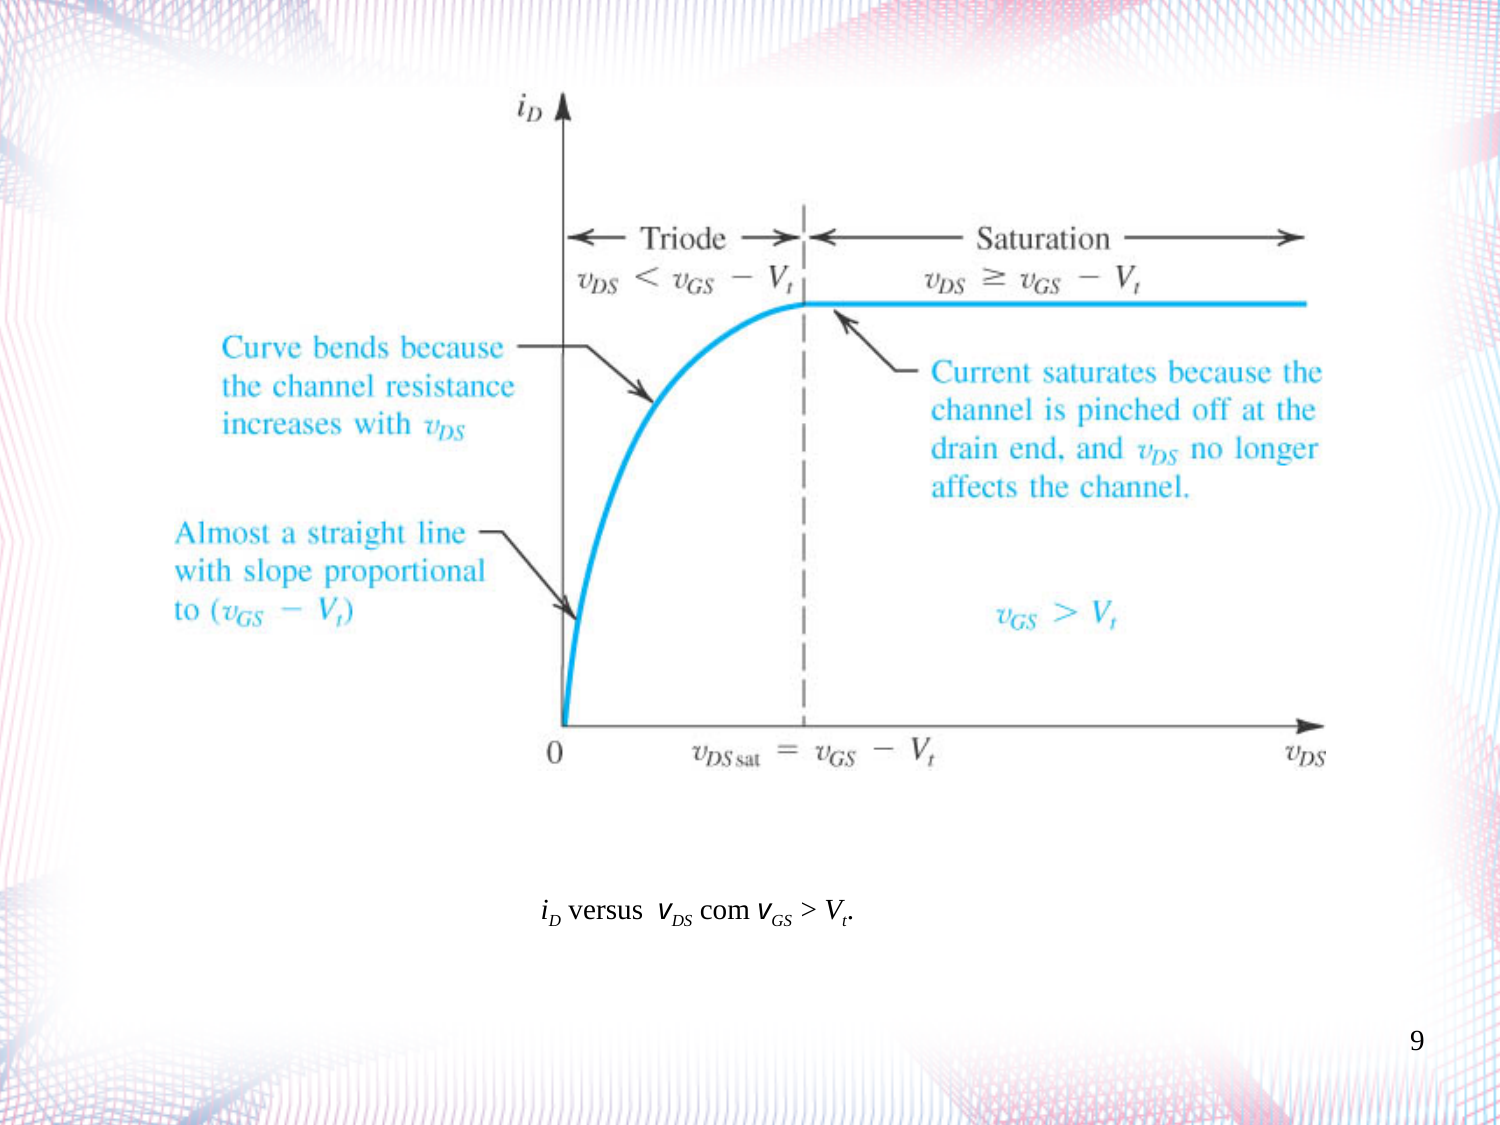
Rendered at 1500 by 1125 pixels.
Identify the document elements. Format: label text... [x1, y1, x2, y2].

text_box iD versus vDS com vGS > Vt. [112, 882, 1276, 938]
picture [0, 0, 1500, 1125]
